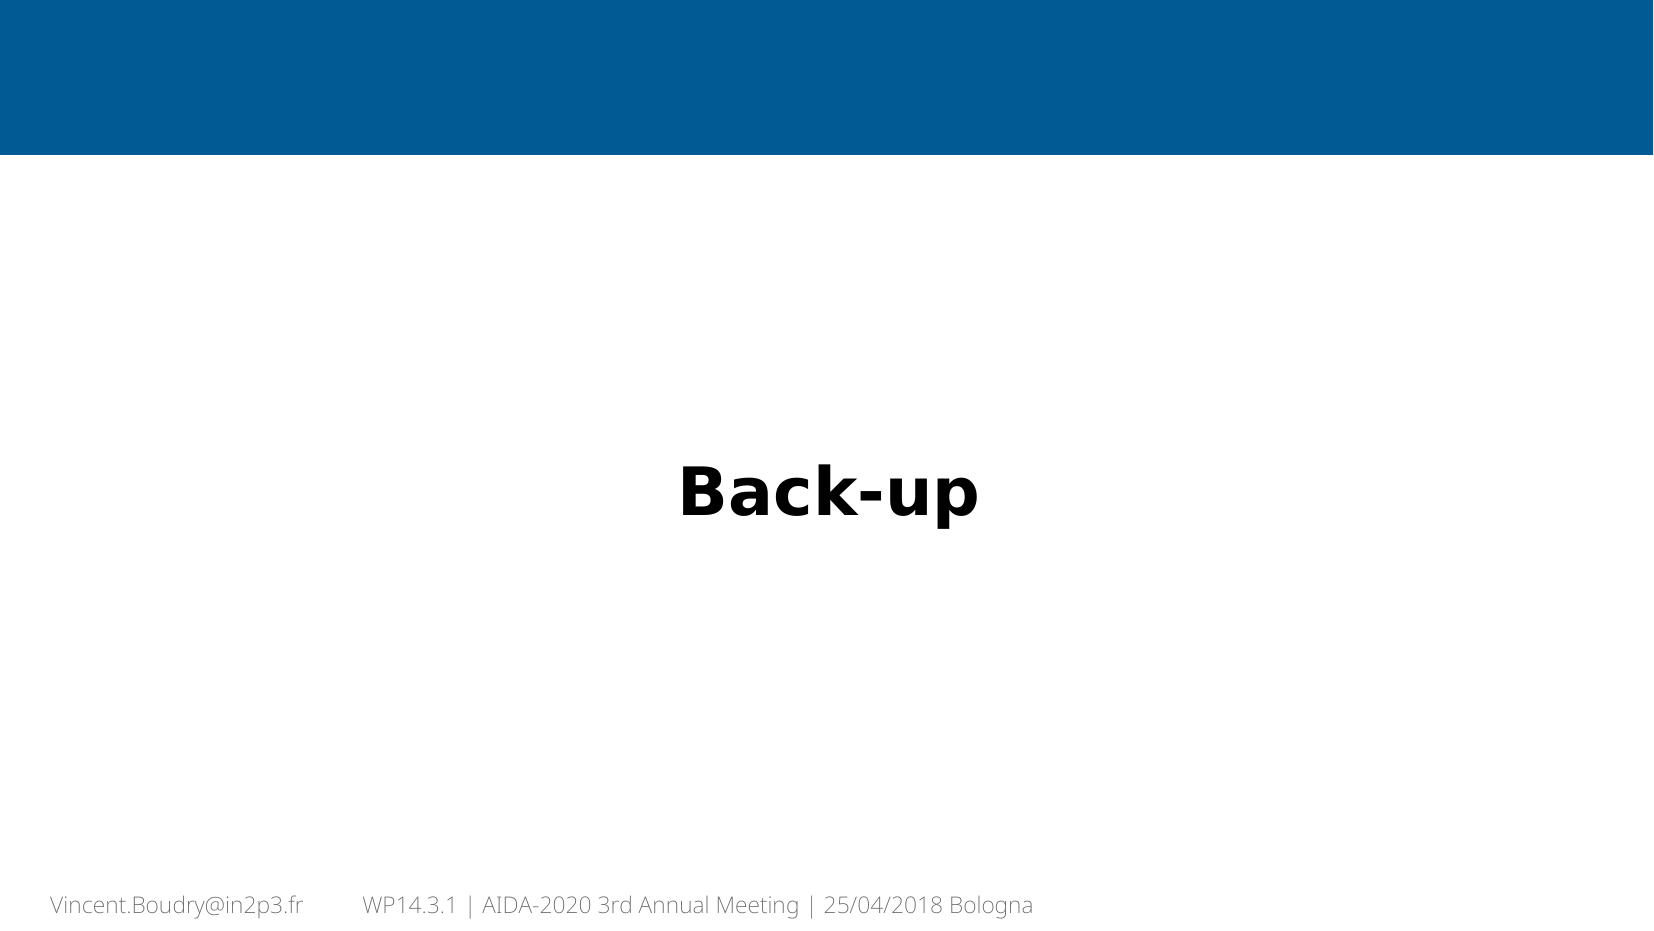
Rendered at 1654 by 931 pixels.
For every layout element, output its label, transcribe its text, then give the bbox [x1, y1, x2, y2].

subtitle Back-up [24, 189, 1635, 794]
